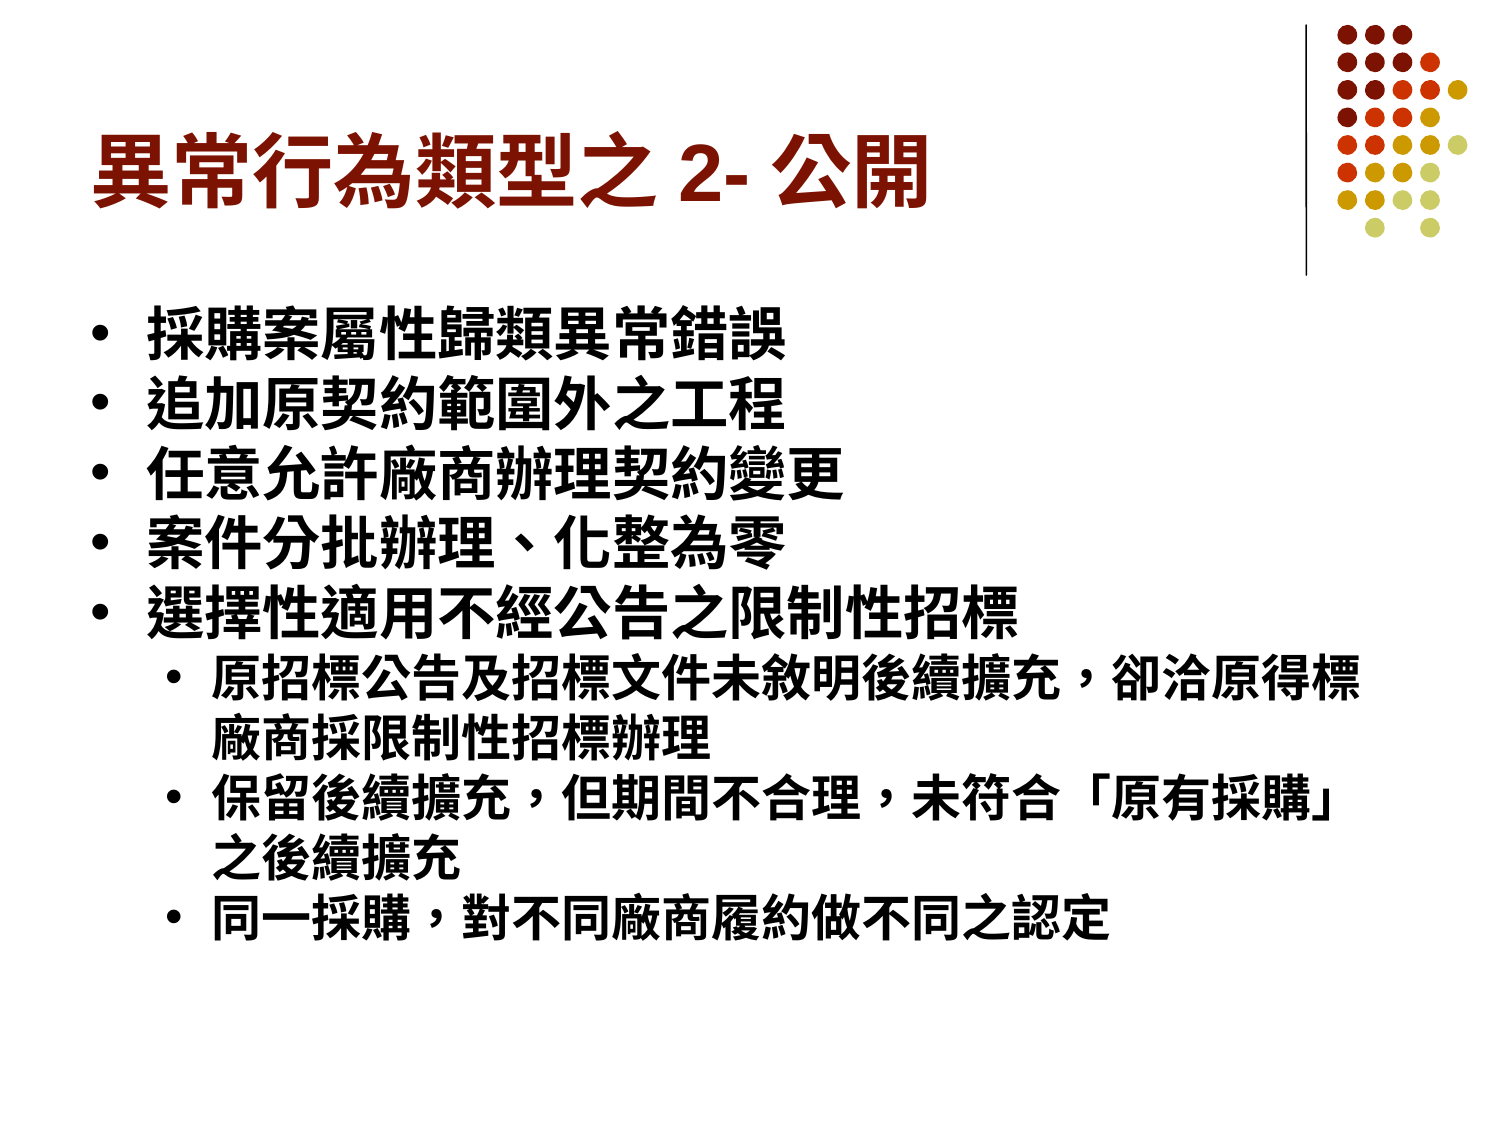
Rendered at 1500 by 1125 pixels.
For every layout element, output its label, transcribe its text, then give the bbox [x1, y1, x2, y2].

list 採購案屬性歸類異常錯誤 追加原契約範圍外之工程 任意允許廠商辦理契約變更 案件分批辦理、化整為零 選擇性適用不經公告之限制性招標 原招標公告及招標文件未敘明後續擴充，卻洽原得標廠商採限制性招標辦理 保留後續擴充，但期間不合理，未符合「原有採購」之後續擴充 同一採購，對不同廠商履約做不同之認定 [75, 282, 1426, 1006]
title 異常行為類型之2-公開 [74, 20, 1313, 233]
